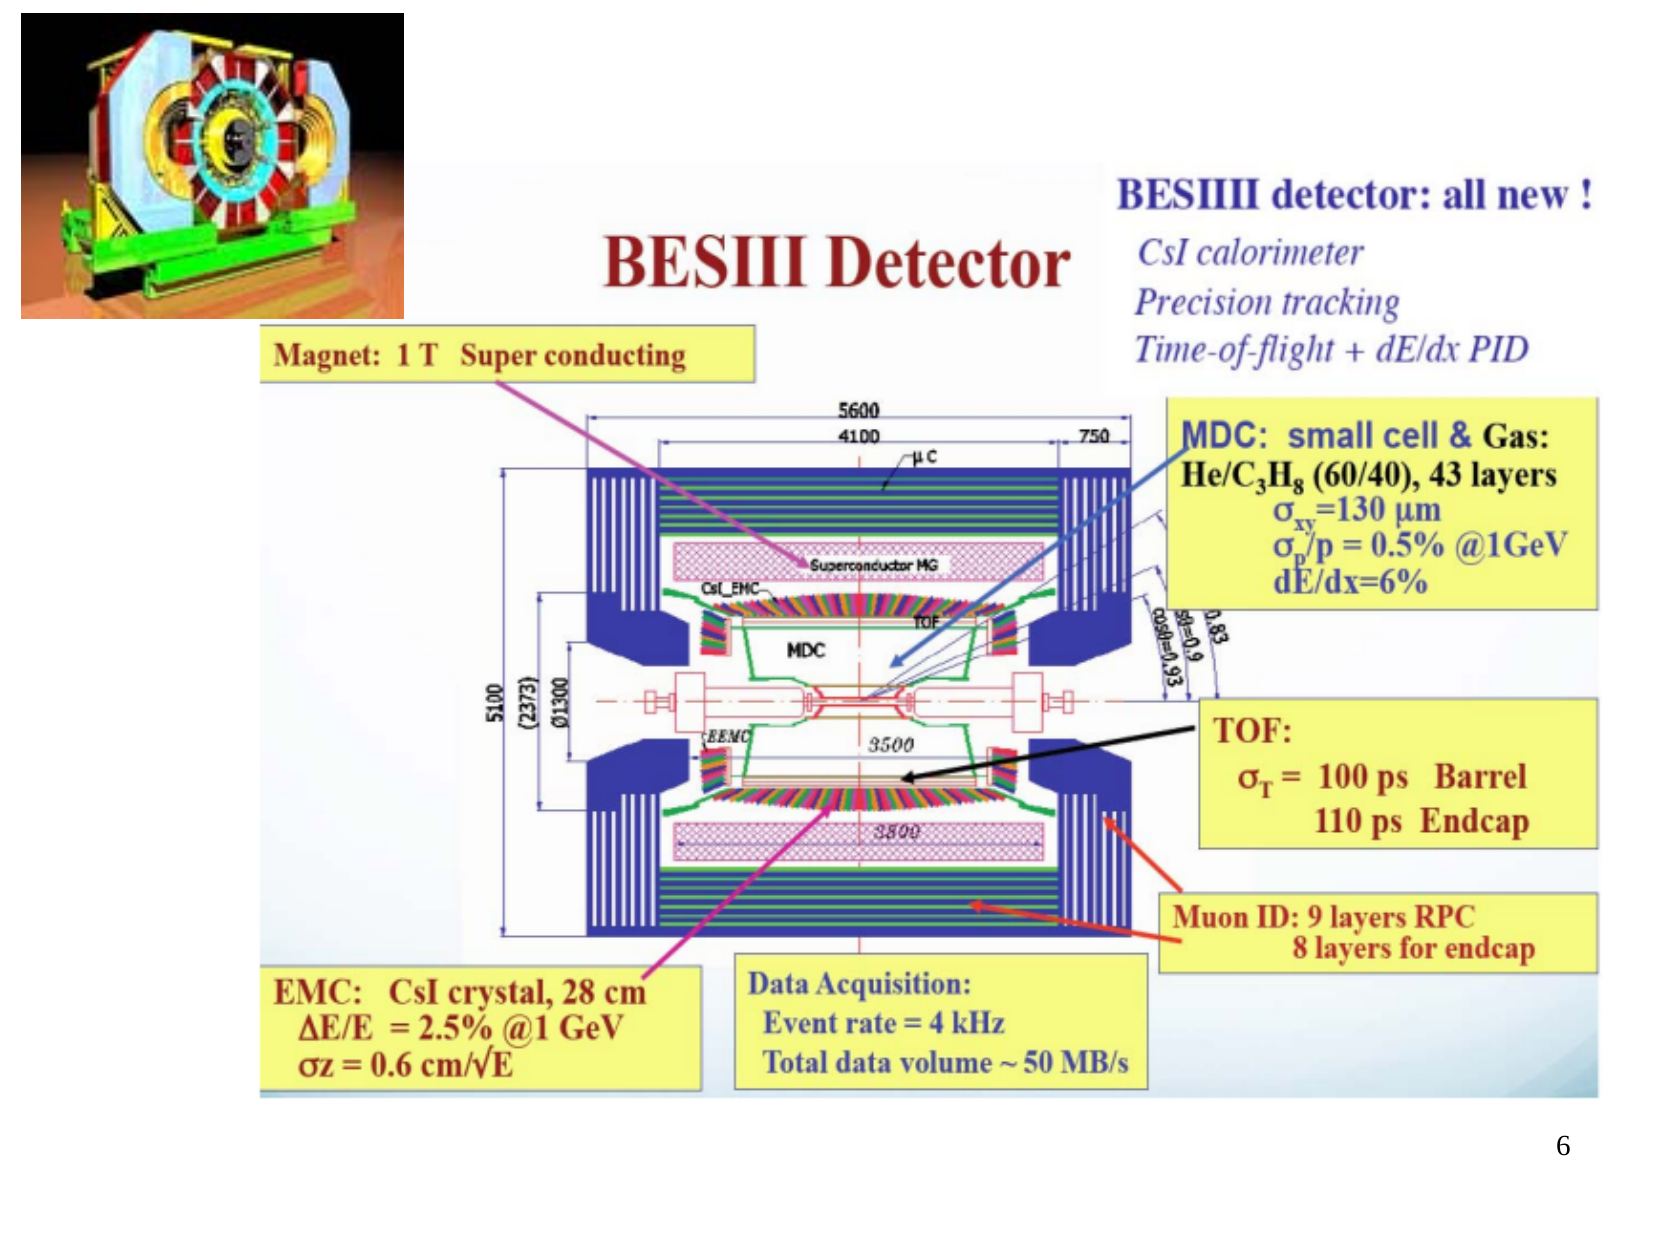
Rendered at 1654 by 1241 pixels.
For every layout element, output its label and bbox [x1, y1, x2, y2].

picture [21, 13, 1648, 1127]
